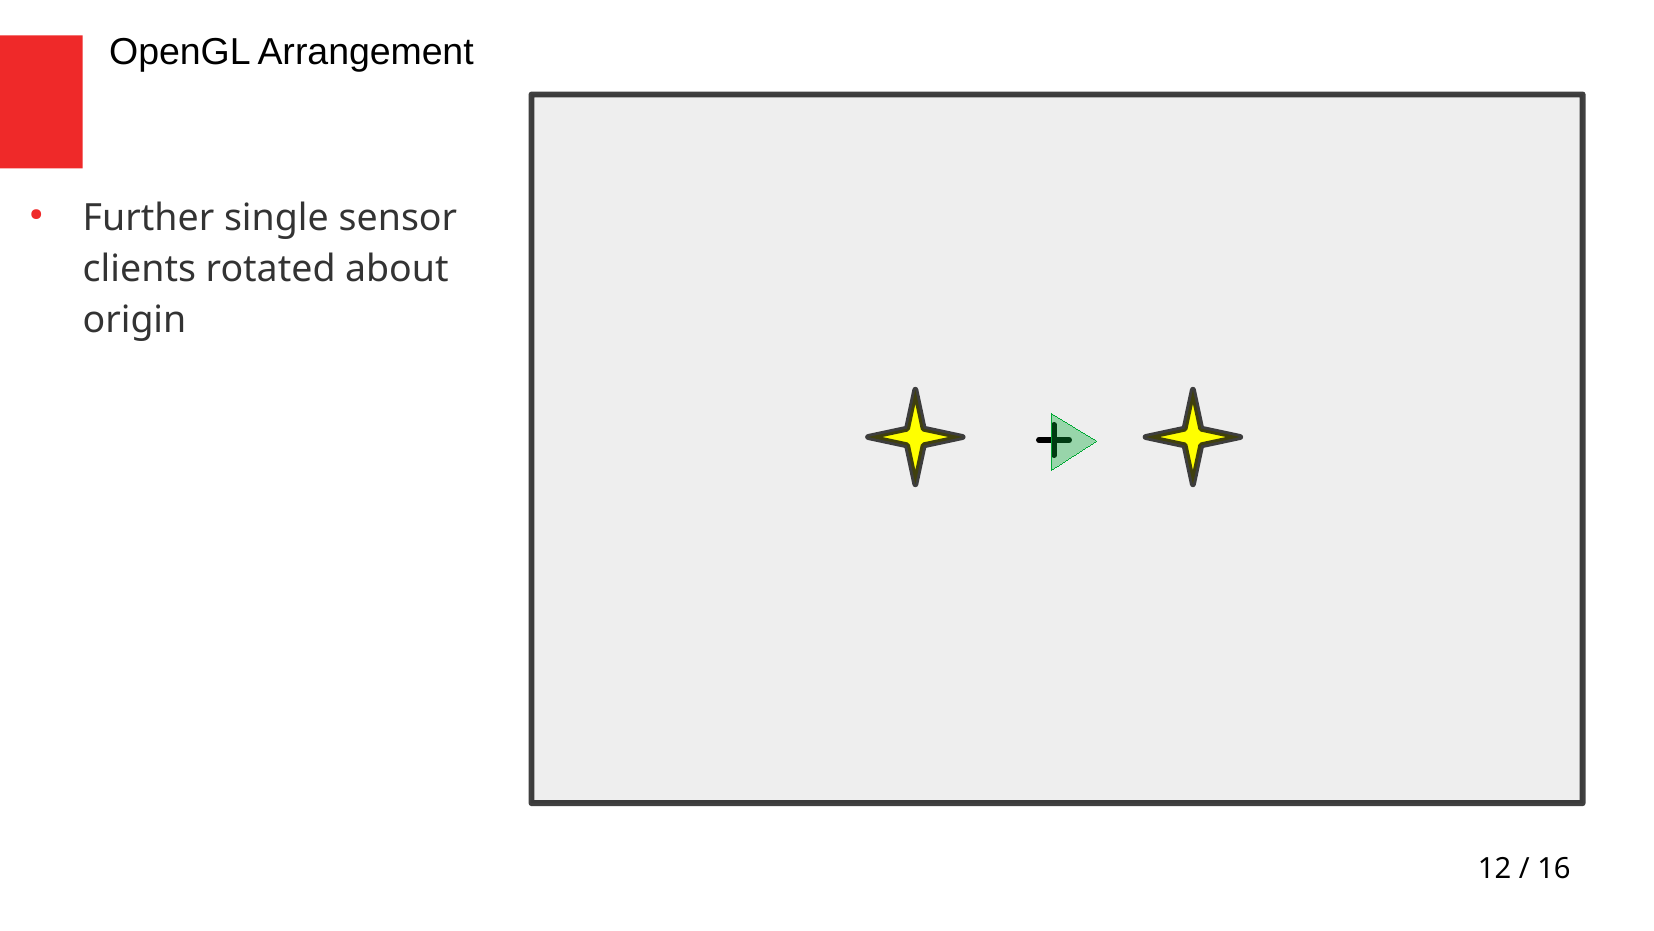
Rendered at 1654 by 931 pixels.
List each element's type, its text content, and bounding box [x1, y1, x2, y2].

list Further single sensor clients rotated about origin [11, 190, 508, 863]
text_box OpenGL Arrangement [94, 23, 508, 95]
text_box [531, 94, 1583, 804]
